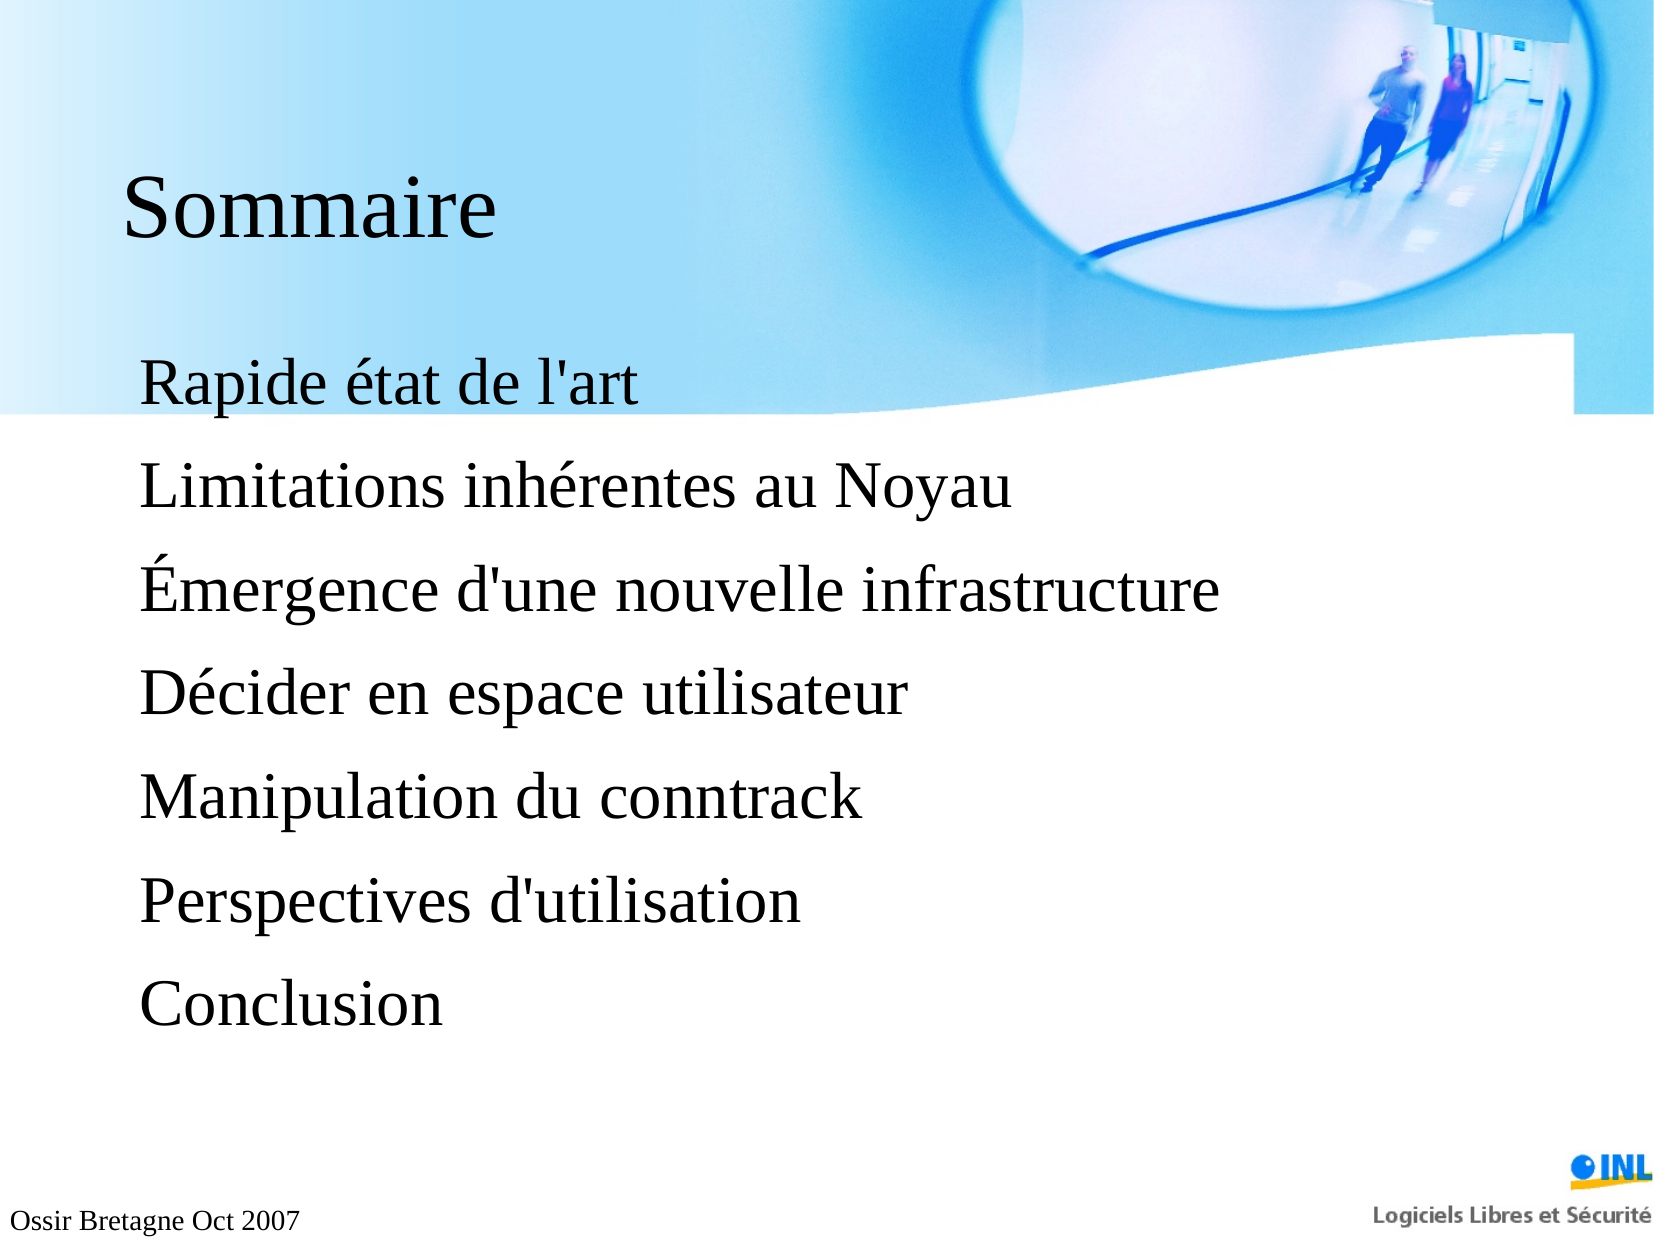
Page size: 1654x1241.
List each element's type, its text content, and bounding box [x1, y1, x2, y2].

list Rapide état de l'art Limitations inhérentes au Noyau Émergence d'une nouvelle infrastructure Décider en espace utilisateur Manipulation du conntrack Perspectives d'utilisation Conclusion [121, 344, 1534, 1145]
title Sommaire [121, 102, 1534, 311]
picture [0, 0, 1654, 1241]
